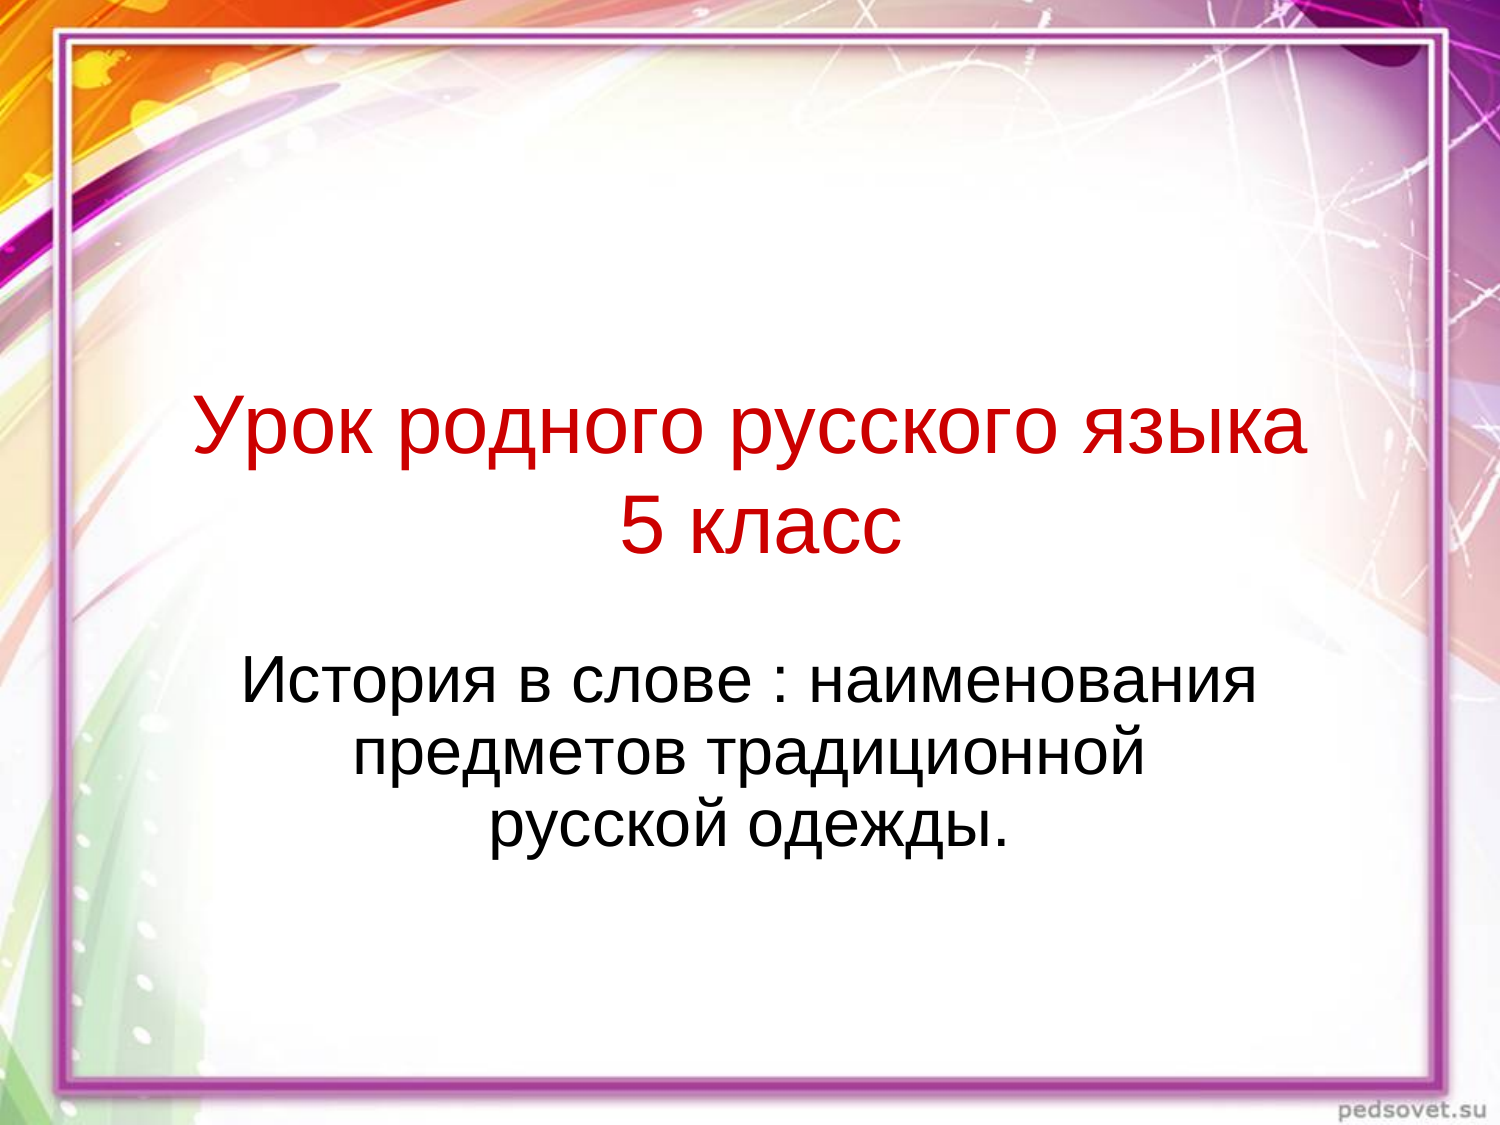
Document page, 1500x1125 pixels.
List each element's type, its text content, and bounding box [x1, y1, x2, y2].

picture [0, 0, 1500, 1125]
subtitle История в слове : наименования предметов традиционной русской одежды. [225, 637, 1276, 925]
title Урок родного русского языка 5 класс [112, 349, 1388, 591]
